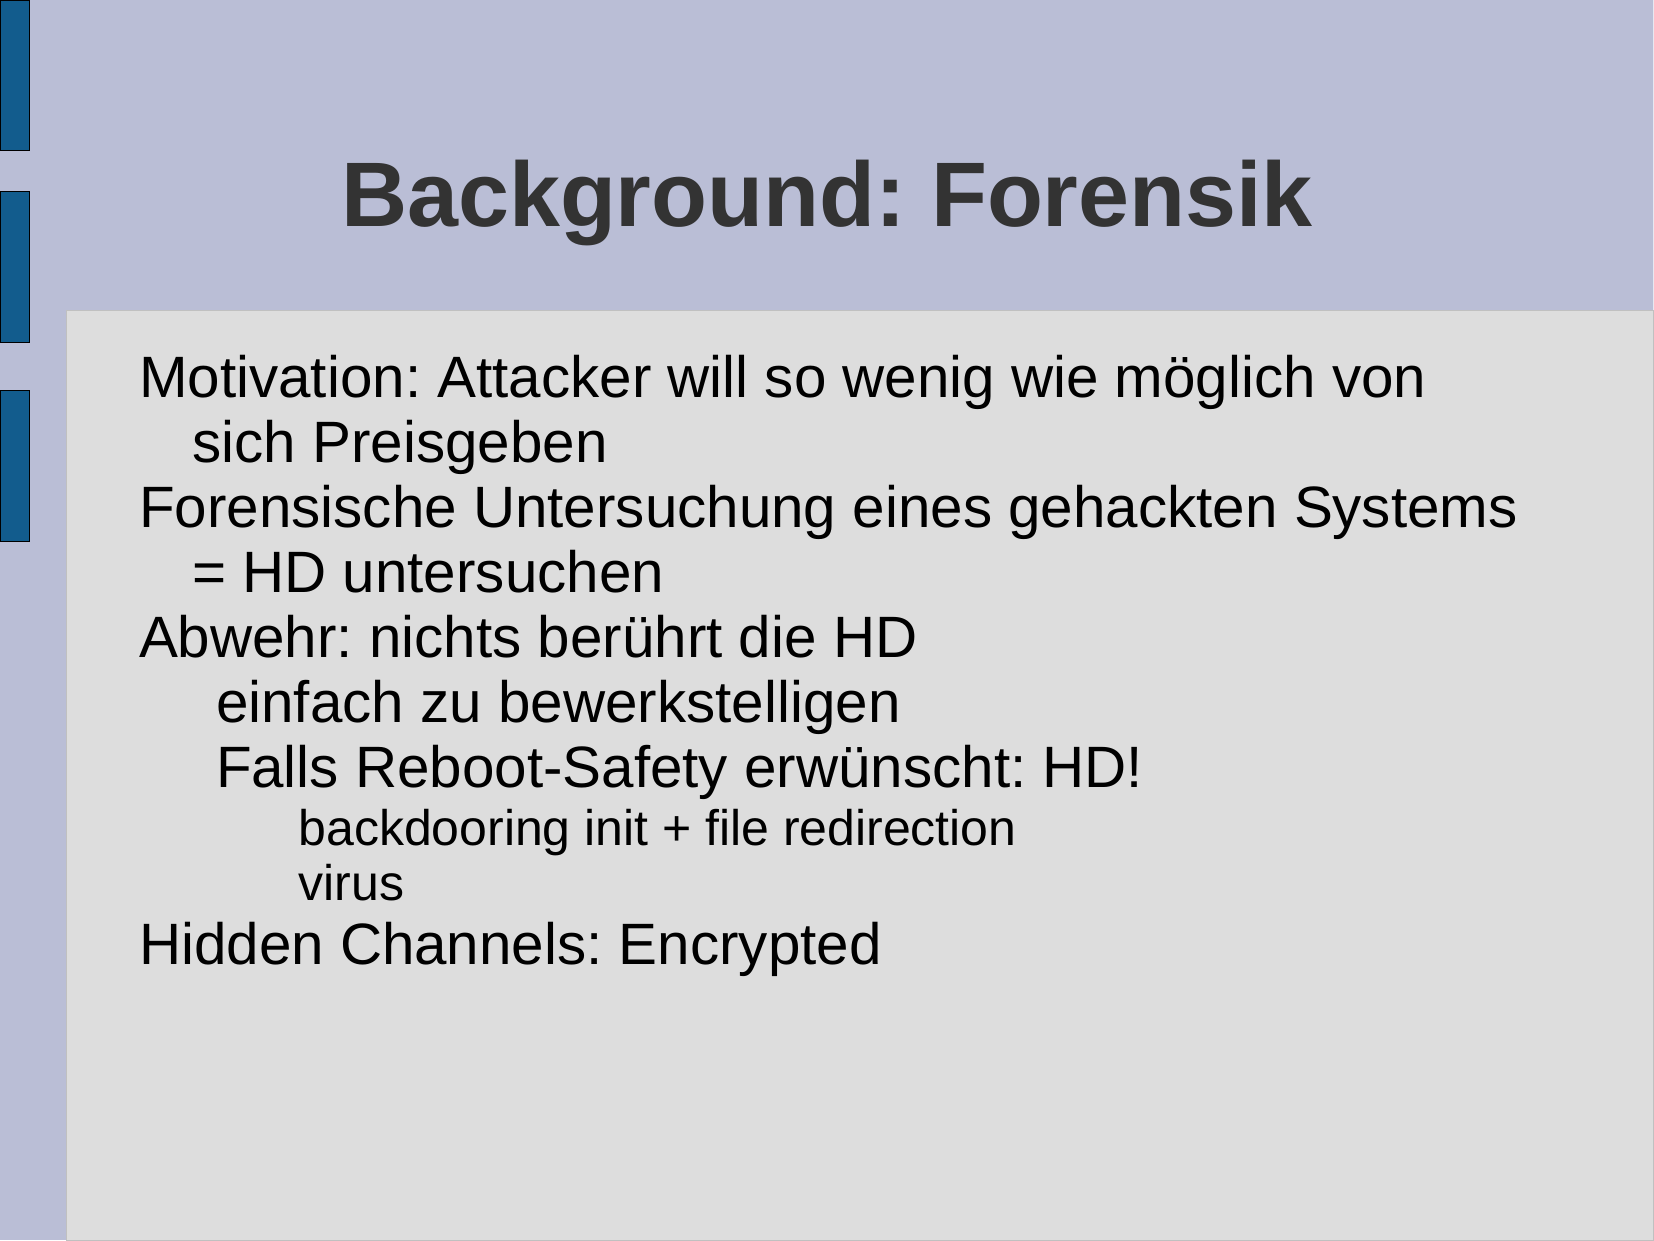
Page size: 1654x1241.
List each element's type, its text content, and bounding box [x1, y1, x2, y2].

list Motivation: Attacker will so wenig wie möglich von sich Preisgeben Forensische Untersuchung eines gehackten Systems = HD untersuchen Abwehr: nichts berührt die HD einfach zu bewerkstelligen Falls Reboot-Safety erwünscht: HD! backdooring init + file redirection virus Hidden Channels: Encrypted [121, 344, 1534, 1186]
title Background: Forensik [121, 98, 1534, 291]
